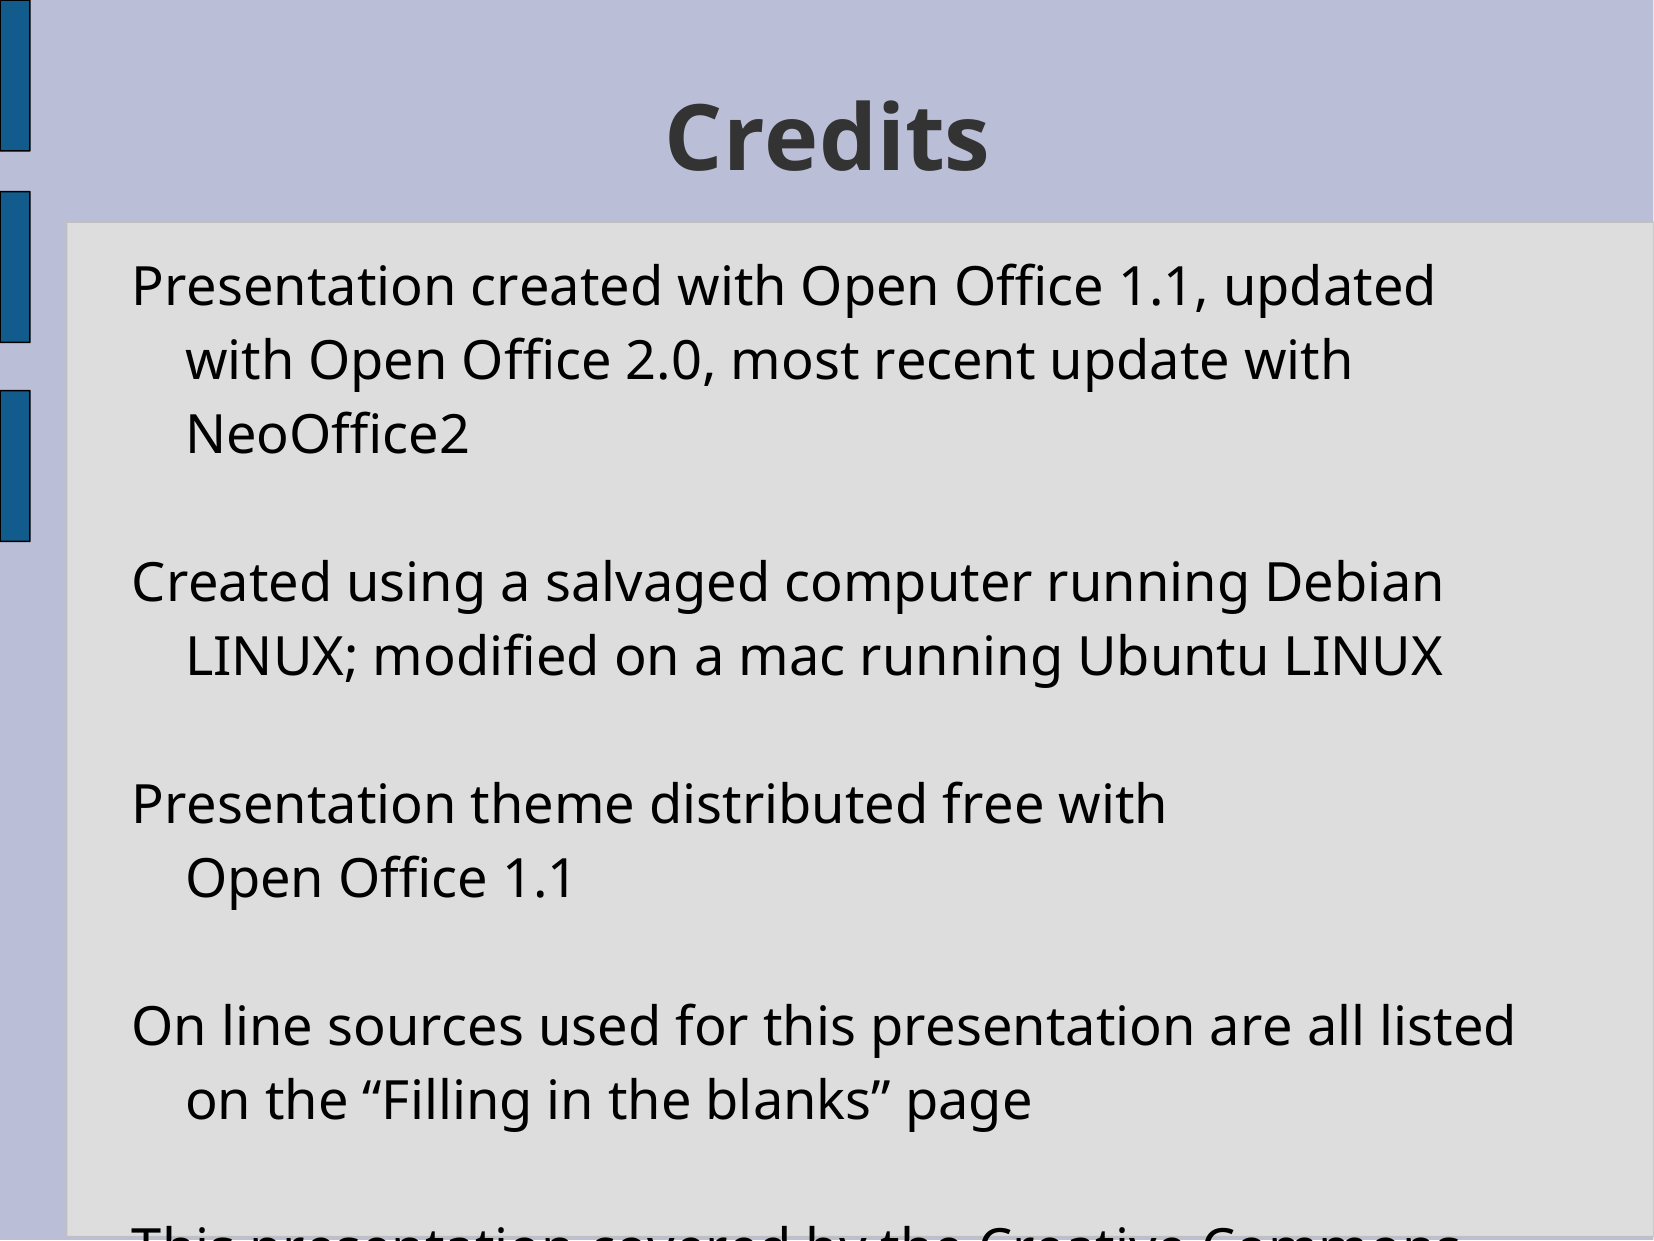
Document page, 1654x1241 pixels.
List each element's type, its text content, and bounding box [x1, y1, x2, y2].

list Presentation created with Open Office 1.1, updated with Open Office 2.0, most recent update with NeoOffice2 Created using a salvaged computer running Debian LINUX; modified on a mac running Ubuntu LINUX Presentation theme distributed free with Open Office 1.1 On line sources used for this presentation are all listed on the “Filling in the blanks” page This presentation covered by the Creative Commons Attribution-ShareAlike 2.5 License. [114, 247, 1553, 1241]
title Credits [121, 64, 1534, 206]
